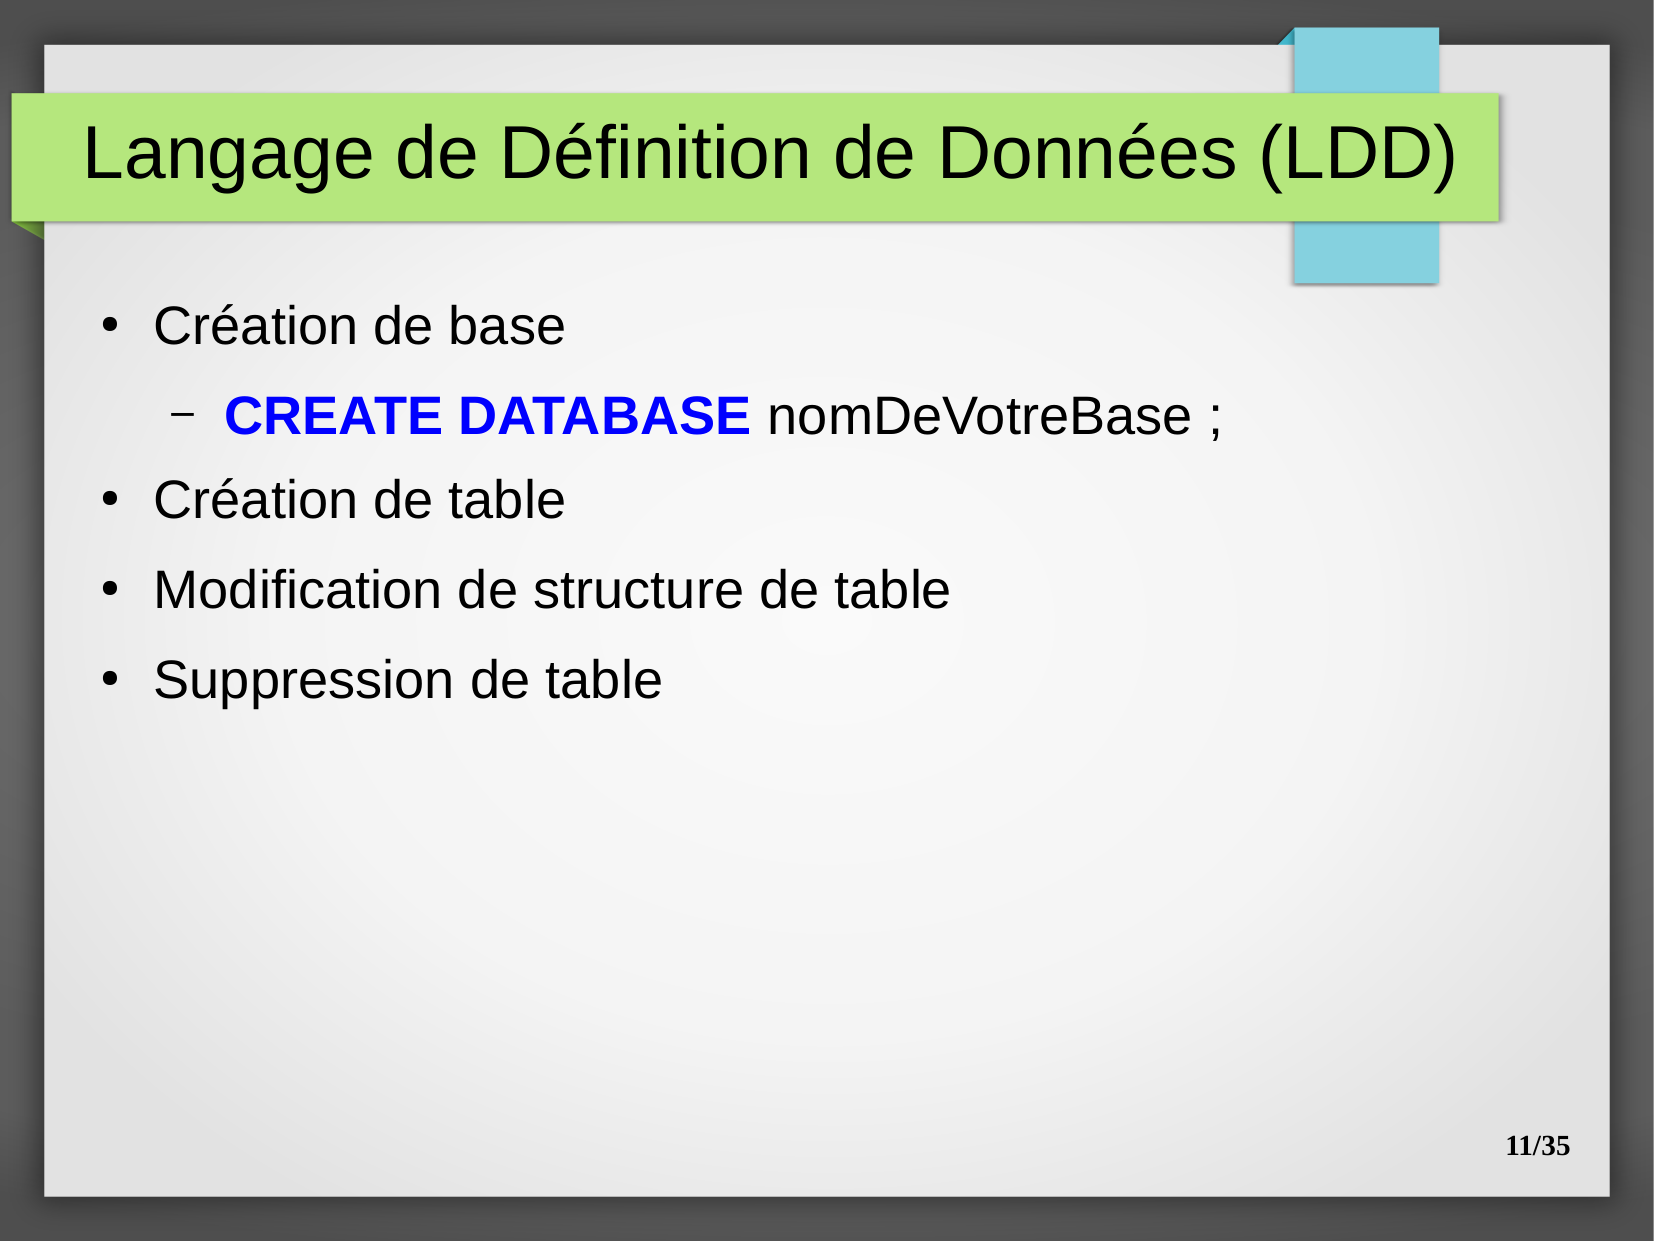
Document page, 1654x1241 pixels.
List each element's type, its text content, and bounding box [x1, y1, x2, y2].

picture [0, 0, 1654, 1241]
title Langage de Définition de Données (LDD) [82, 49, 1571, 257]
list Création de base CREATE DATABASE nomDeVotreBase ; Création de table Modification de structure de table Suppression de table [82, 295, 1571, 1015]
